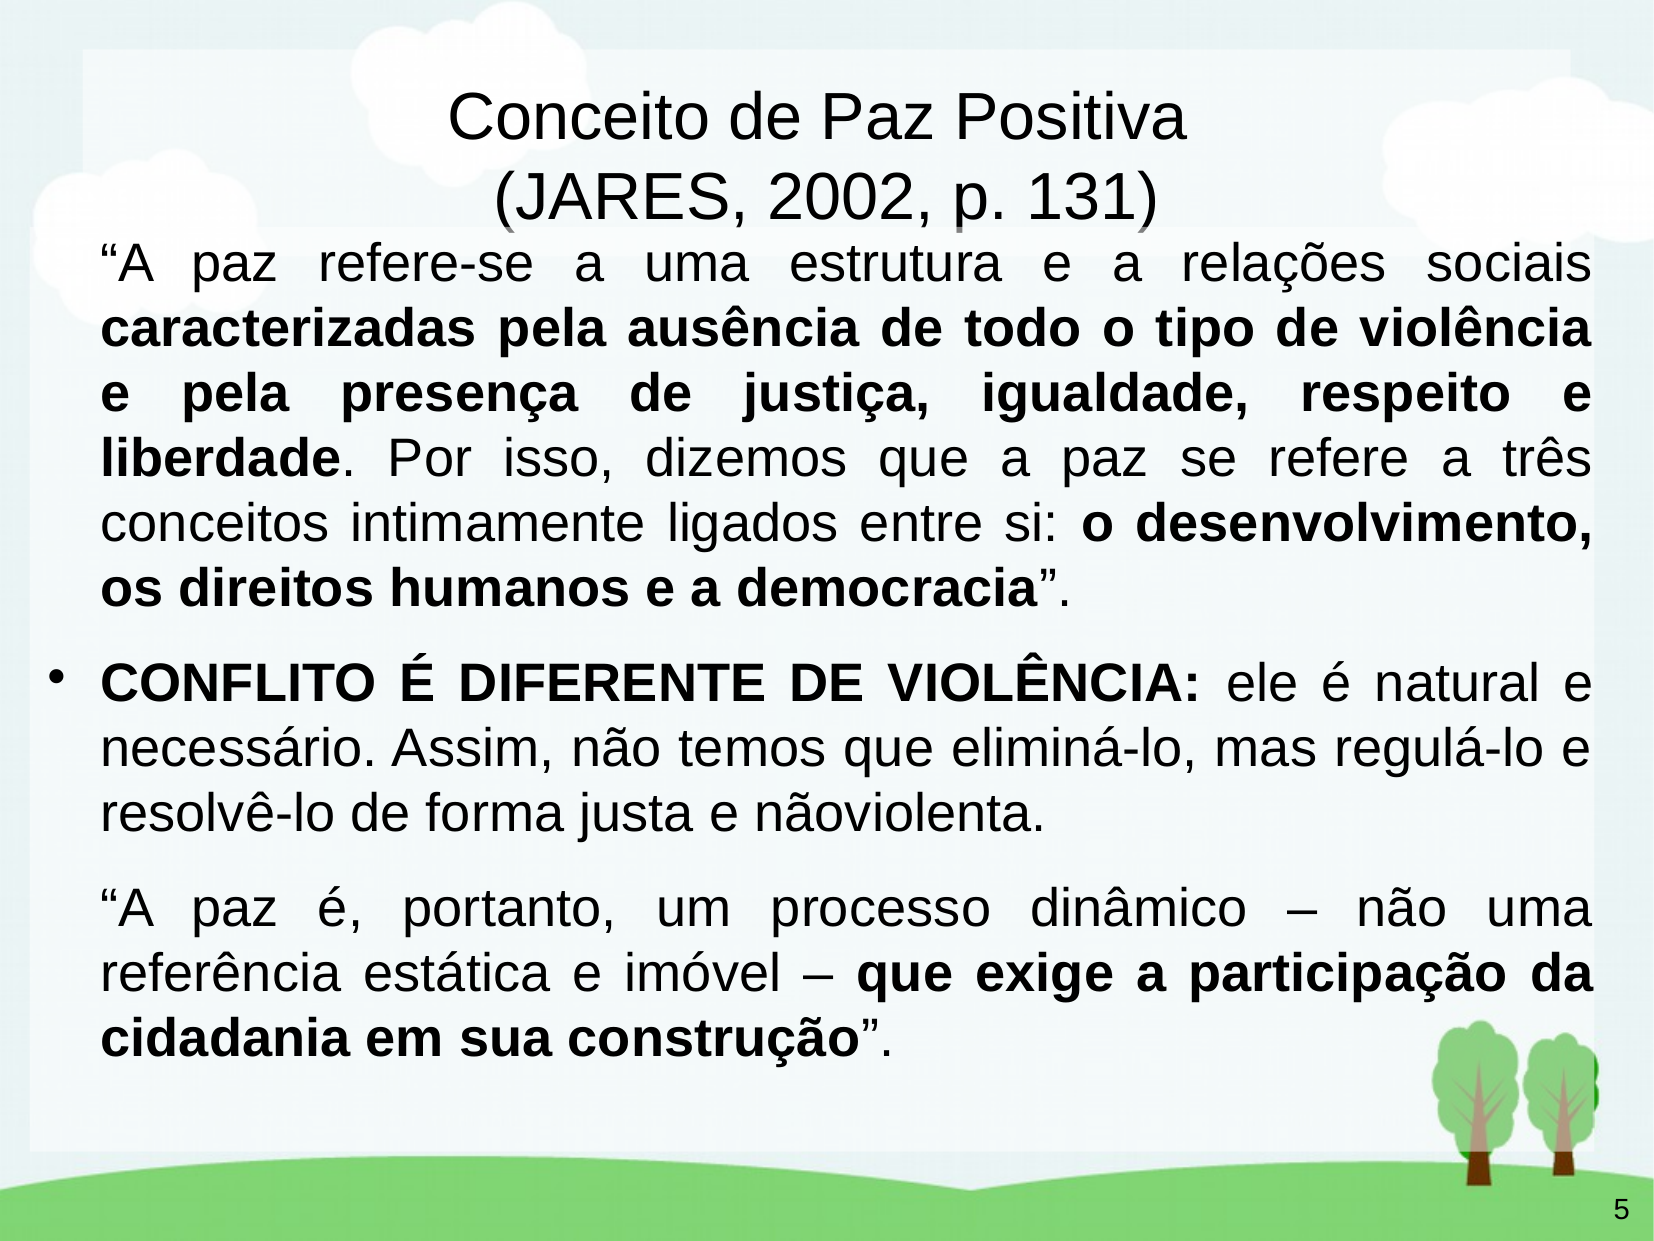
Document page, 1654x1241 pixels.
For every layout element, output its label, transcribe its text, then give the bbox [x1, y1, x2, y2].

list “A paz refere-se a uma estrutura e a relações sociais caracterizadas pela ausência de todo o tipo de violência e pela presença de justiça, igualdade, respeito e liberdade. Por isso, dizemos que a paz se refere a três conceitos intimamente ligados entre si: o desenvolvimento, os direitos humanos e a democracia”. CONFLITO É DIFERENTE DE VIOLÊNCIA: ele é natural e necessário. Assim, não temos que eliminá-lo, mas regulá-lo e resolvê-lo de forma justa e nãoviolenta. “A paz é, portanto, um processo dinâmico – não uma referência estática e imóvel – que exige a participação da cidadania em sua construção”. [29, 226, 1595, 1152]
picture [0, 0, 1654, 1241]
title Conceito de Paz Positiva (JARES, 2002, p. 131) [82, 49, 1571, 226]
